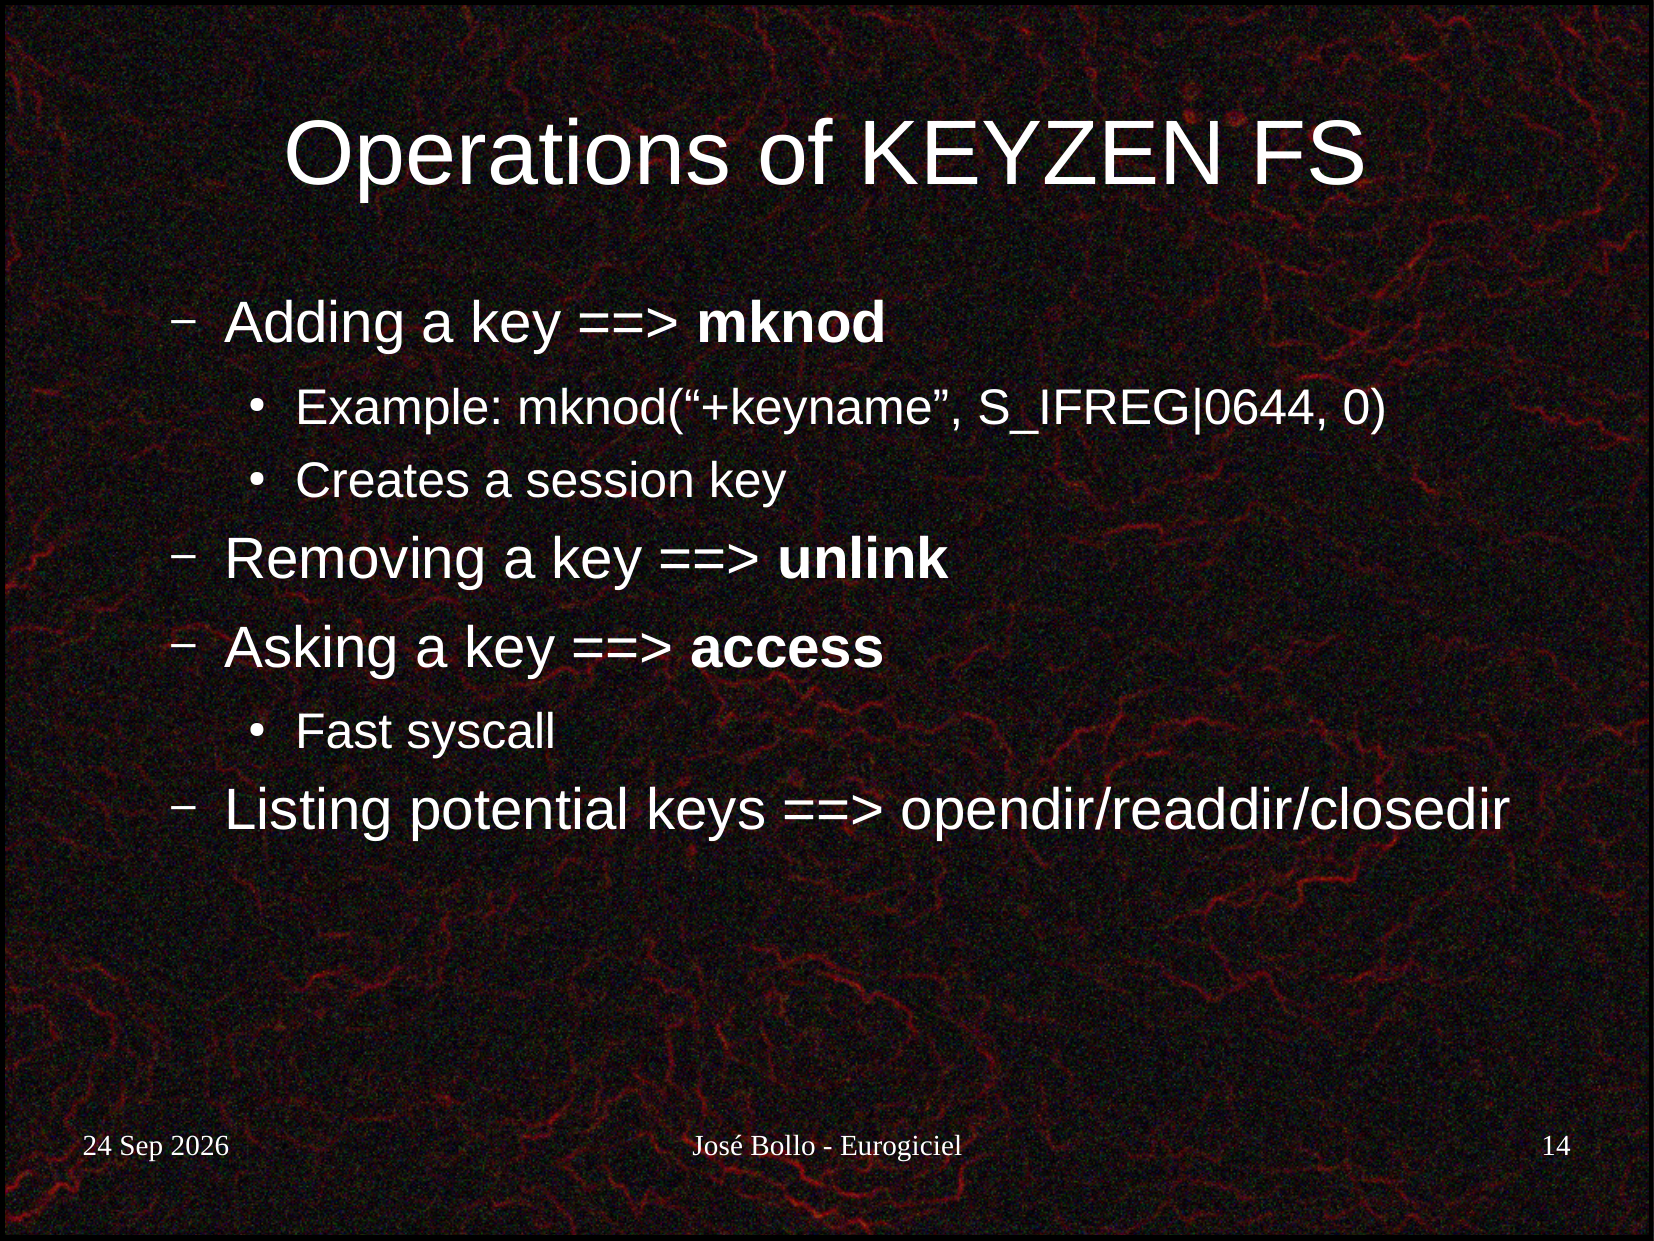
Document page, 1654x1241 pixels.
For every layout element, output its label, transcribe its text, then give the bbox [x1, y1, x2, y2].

list Adding a key ==> mknod Example: mknod(“+keyname”, S_IFREG|0644, 0) Creates a session key Removing a key ==> unlink Asking a key ==> access Fast syscall Listing potential keys ==> opendir/readdir/closedir [82, 290, 1571, 1010]
picture [5, 5, 1649, 1235]
title Operations of KEYZEN FS [82, 49, 1571, 257]
